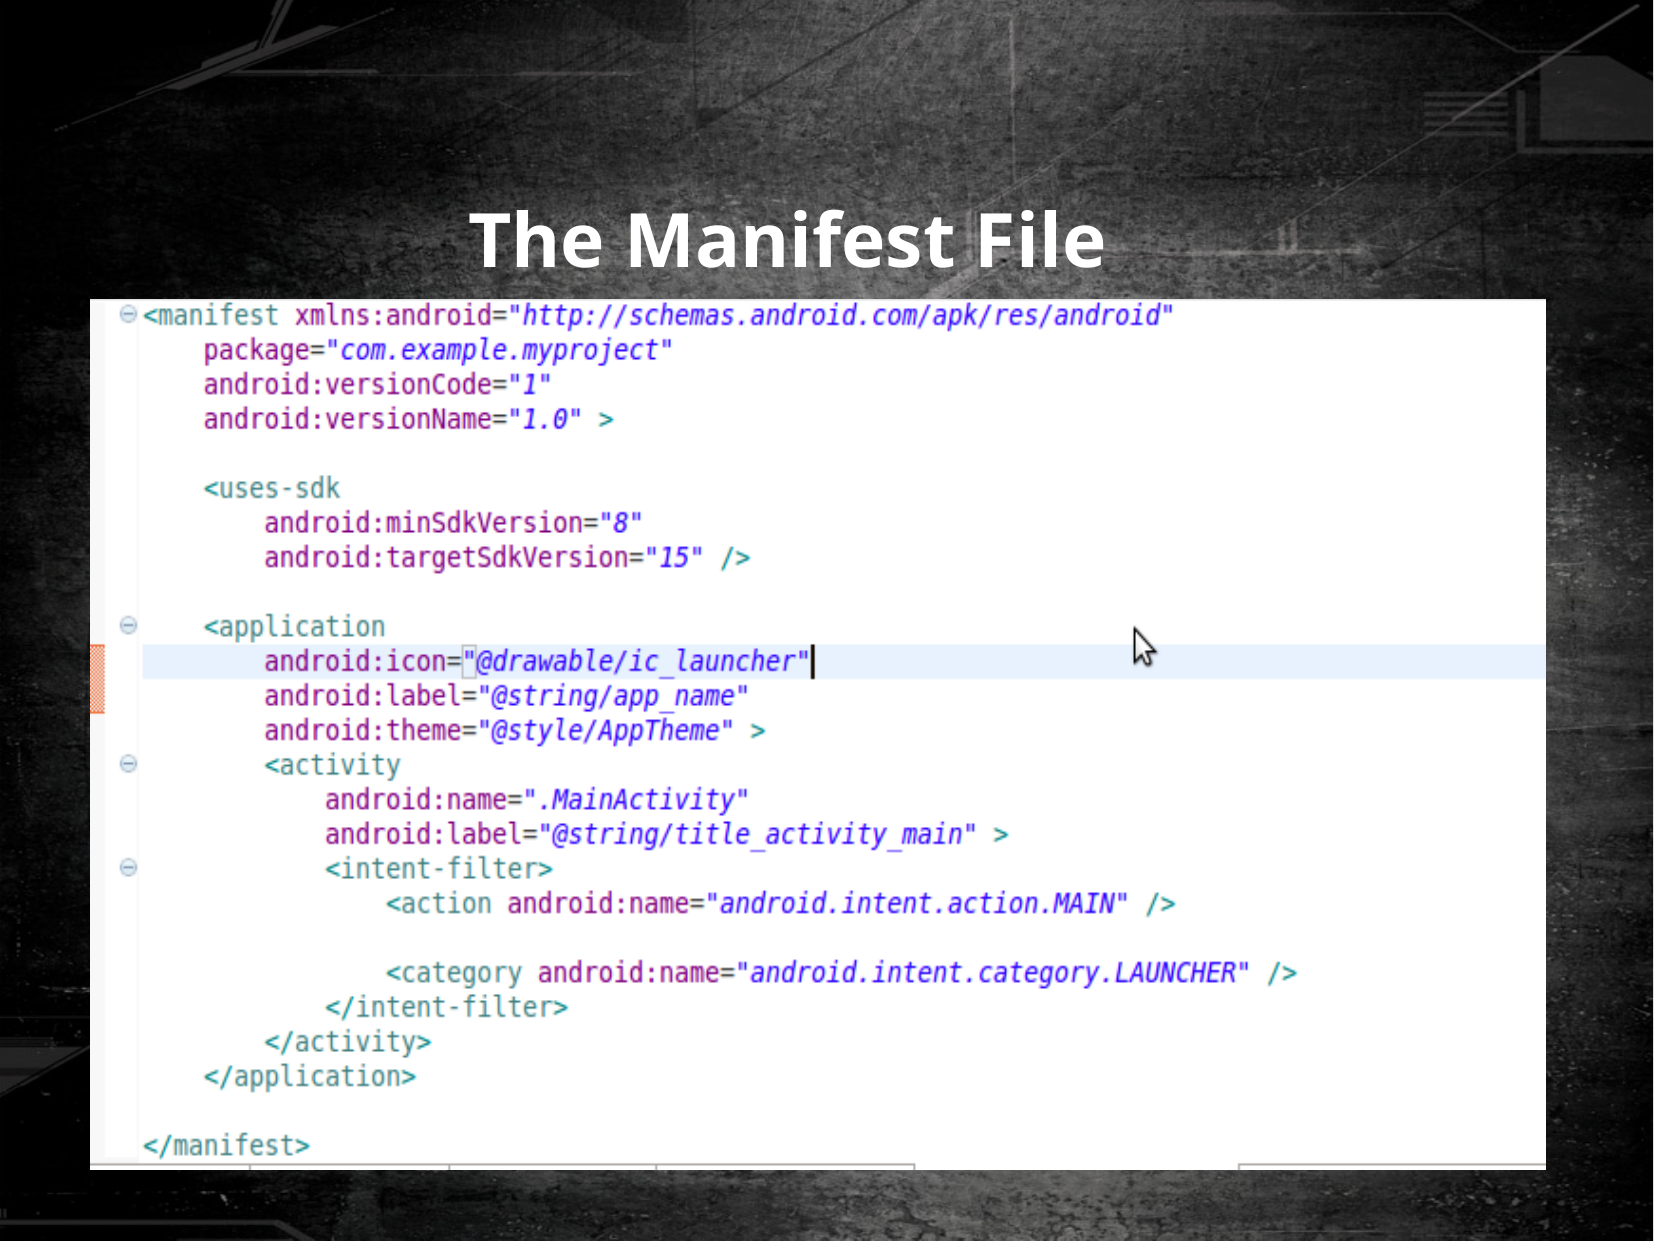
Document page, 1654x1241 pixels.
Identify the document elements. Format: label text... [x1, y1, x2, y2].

picture [0, 0, 1654, 1241]
text_box The Manifest File [180, 180, 1396, 299]
